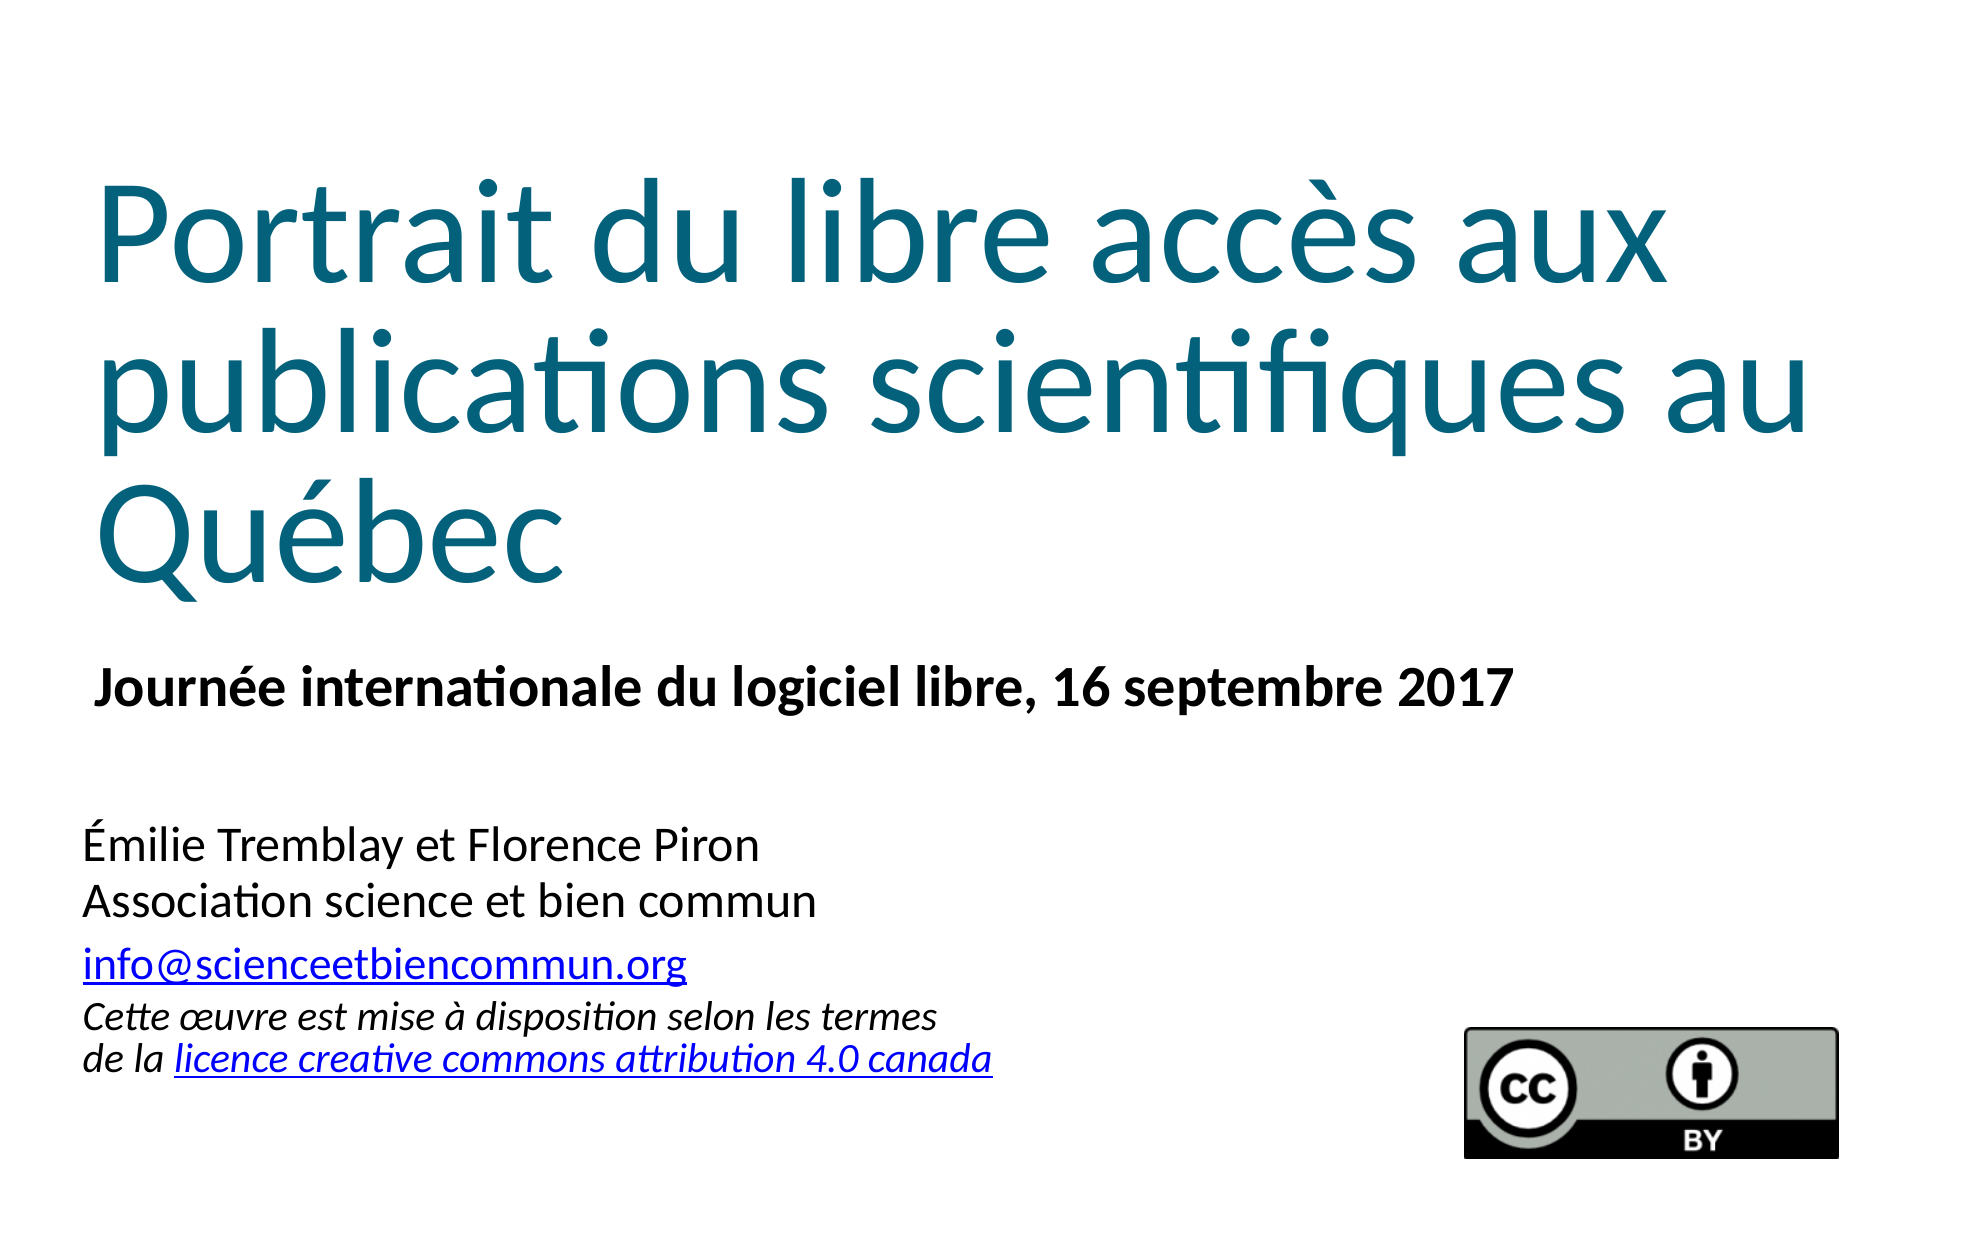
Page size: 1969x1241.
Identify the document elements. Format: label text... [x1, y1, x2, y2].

title Portrait du libre accès aux publications scientifiques au Québec Journée internationale du logiciel libre, 16 septembre 2017 [94, 0, 1866, 721]
subtitle Émilie Tremblay et Florence Piron Association science et bien commun info@scienceetbiencommun.org Cette œuvre est mise à disposition selon les termes de la licence creative commons attribution 4.0 canada [82, 767, 1853, 1205]
picture [1464, 1027, 1839, 1159]
